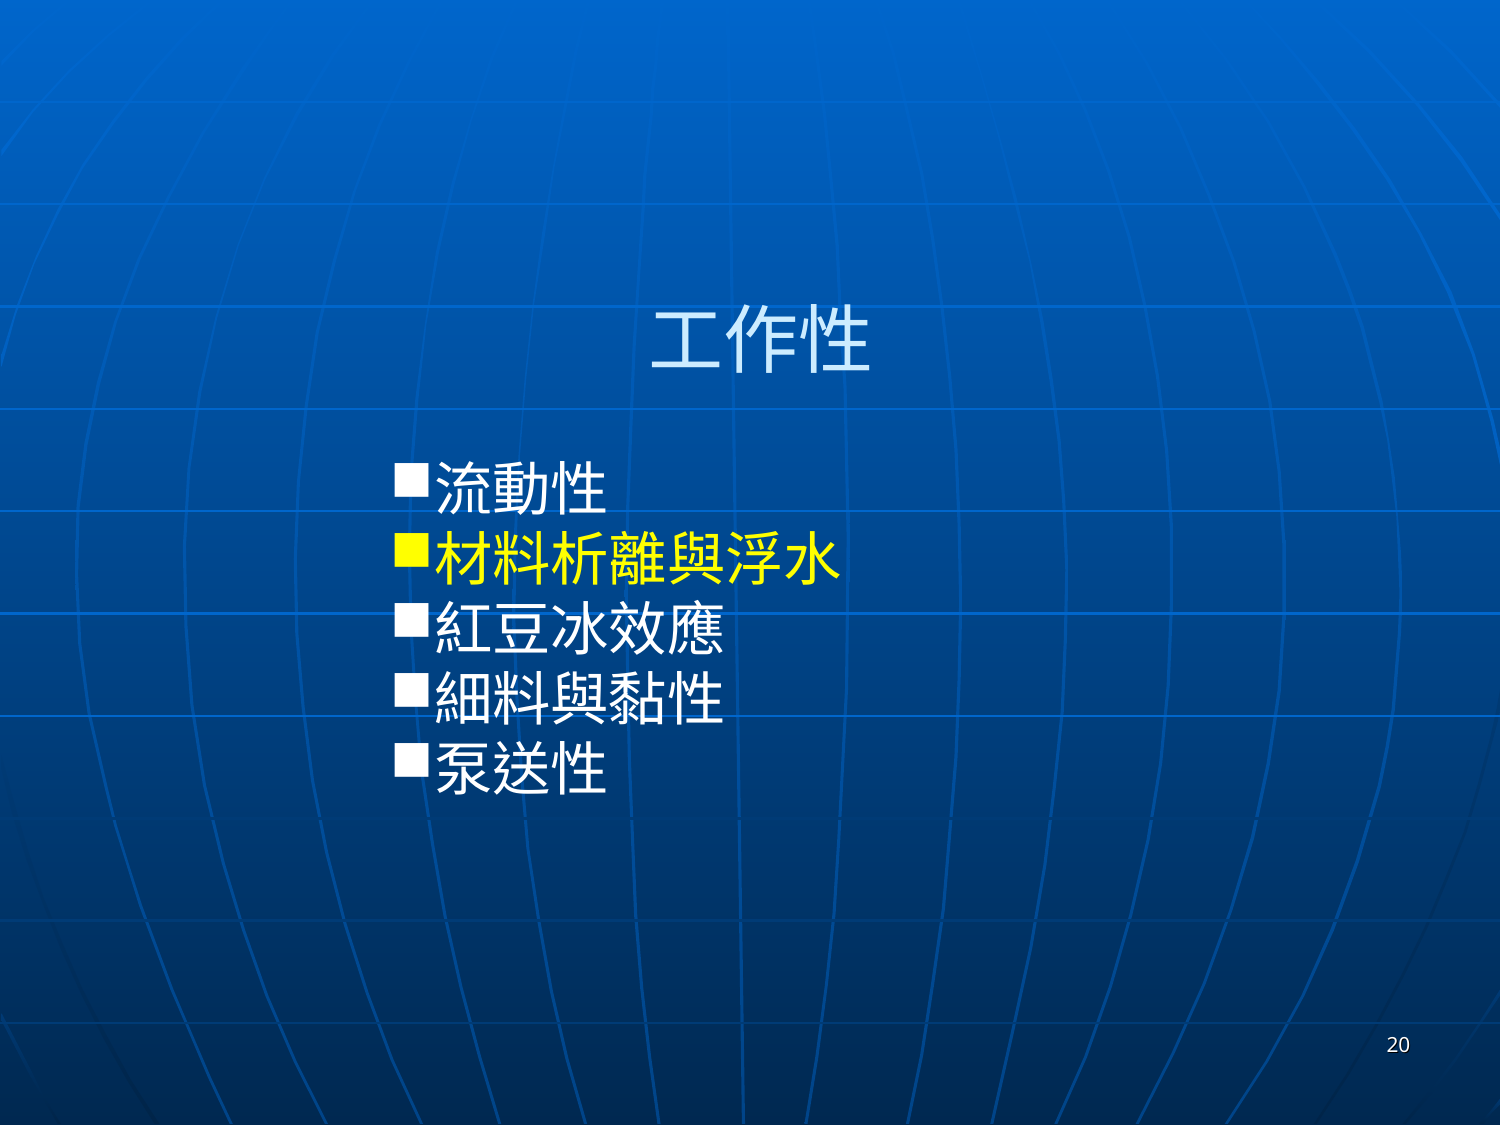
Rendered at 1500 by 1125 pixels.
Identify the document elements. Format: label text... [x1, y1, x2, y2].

text_box <編號> [1074, 1024, 1426, 1100]
text_box 工作性 流動性 材料析離與浮水 紅豆冰效應 細料與黏性 泵送性 [375, 284, 1126, 926]
